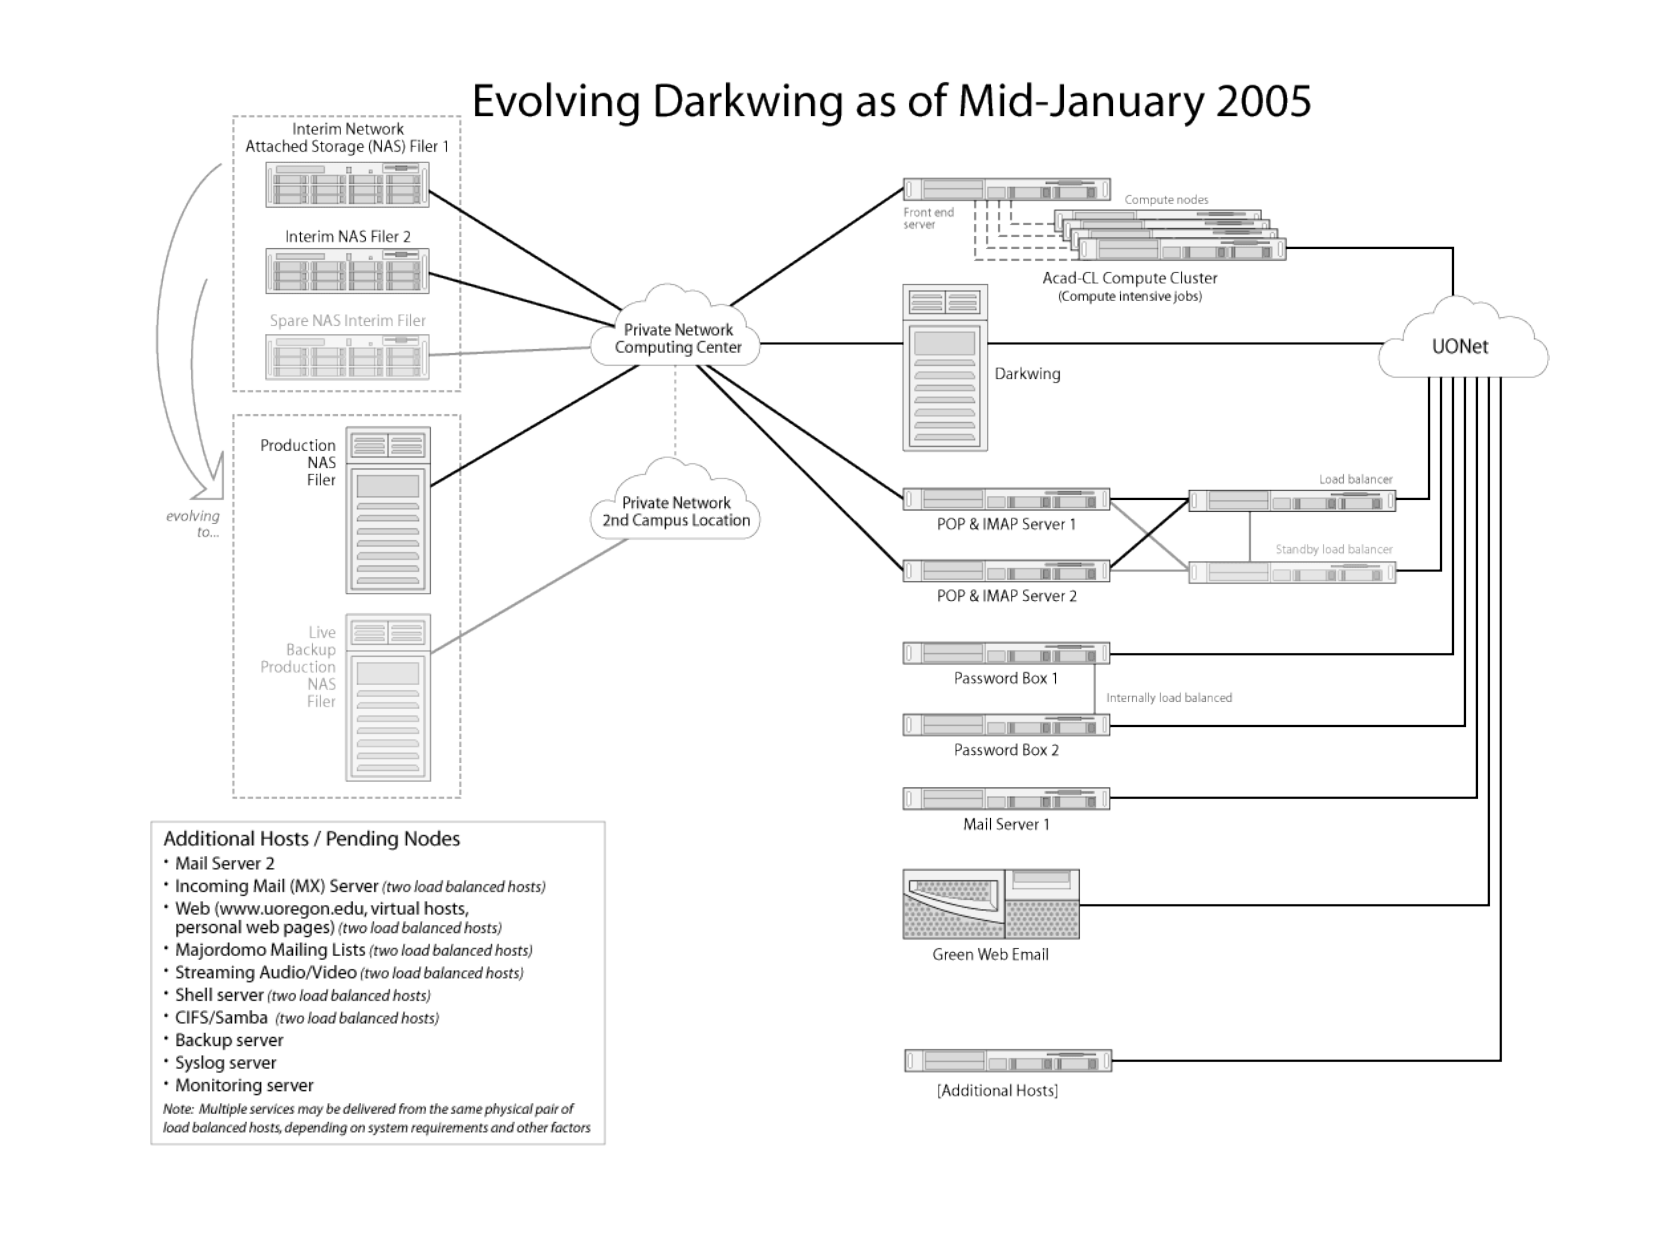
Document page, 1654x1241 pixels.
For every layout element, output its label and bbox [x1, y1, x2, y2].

picture [150, 74, 1550, 1203]
